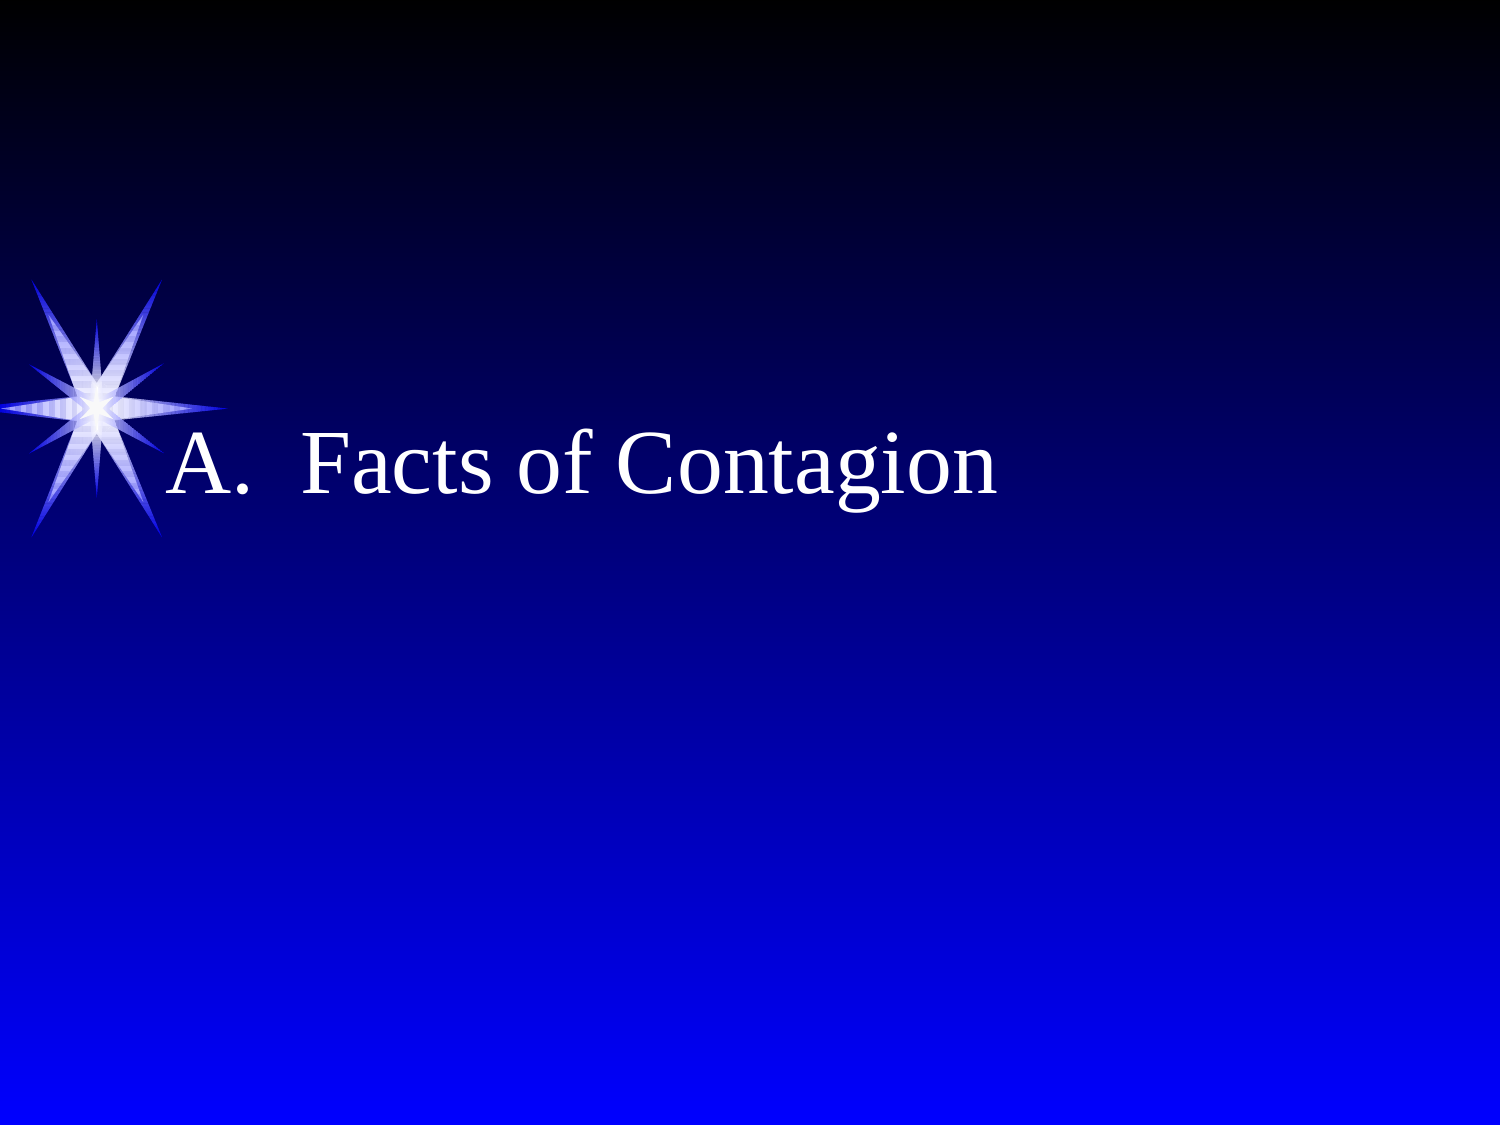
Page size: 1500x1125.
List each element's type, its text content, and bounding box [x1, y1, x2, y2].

title A. Facts of Contagion [150, 337, 1351, 588]
